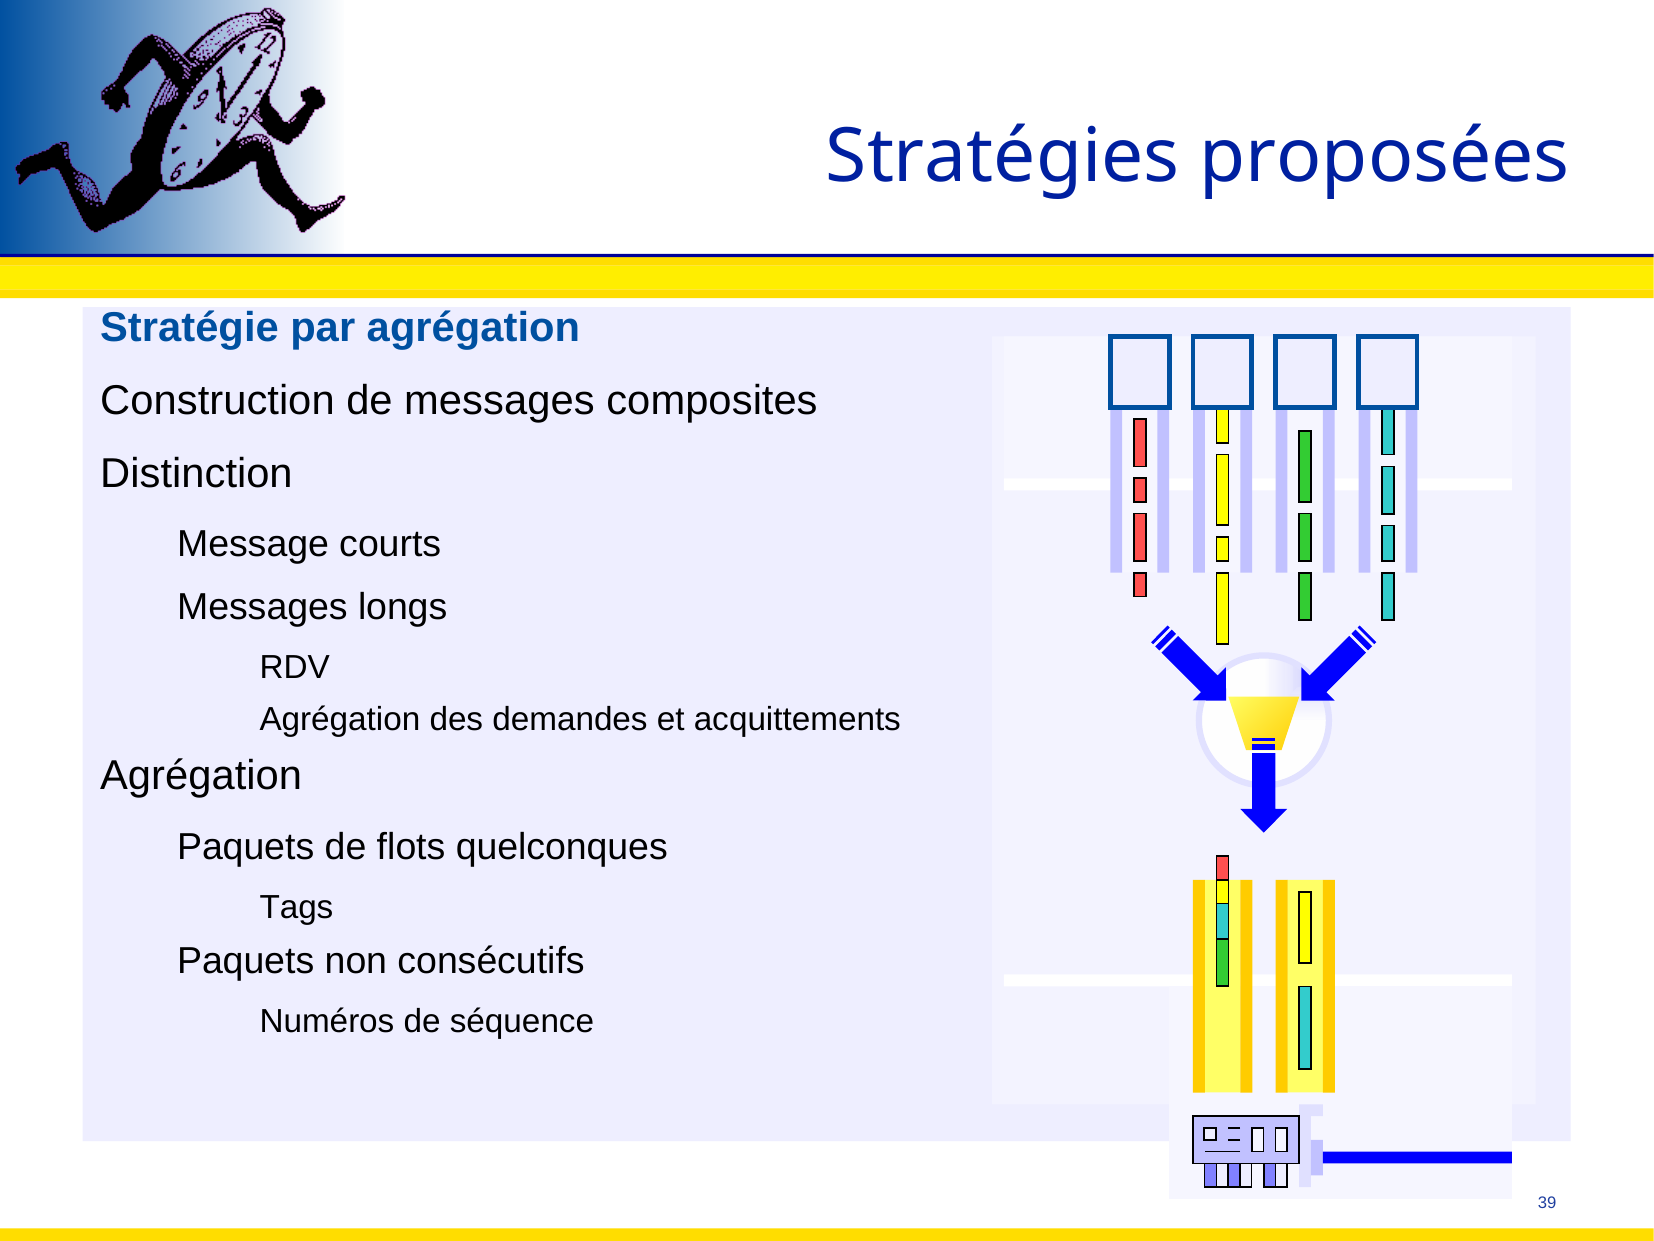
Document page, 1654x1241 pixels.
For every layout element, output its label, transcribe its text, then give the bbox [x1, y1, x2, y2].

text_box [991, 336, 1536, 1199]
picture [14, 0, 353, 245]
list Stratégie par agrégation Construction de messages composites Distinction Message courts Messages longs RDV Agrégation des demandes et acquittements Agrégation Paquets de flots quelconques Tags Paquets non consécutifs Numéros de séquence [82, 307, 1571, 1142]
title Stratégies proposées [372, 49, 1571, 257]
